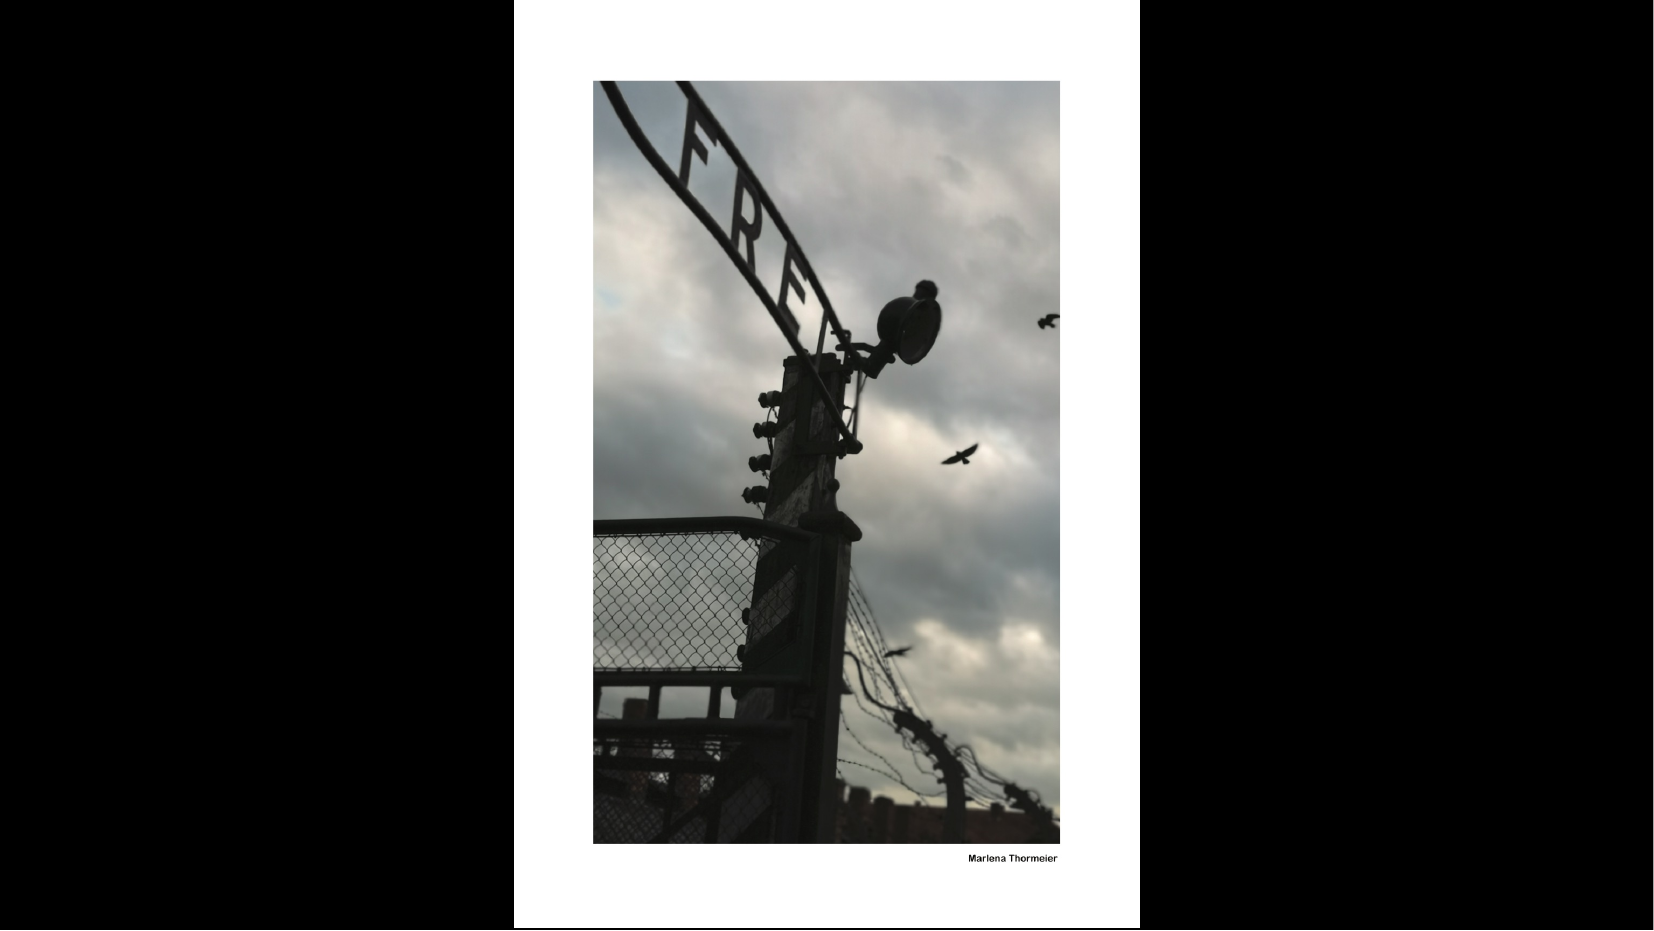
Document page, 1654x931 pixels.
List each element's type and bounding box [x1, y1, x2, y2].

picture [514, 0, 1140, 928]
